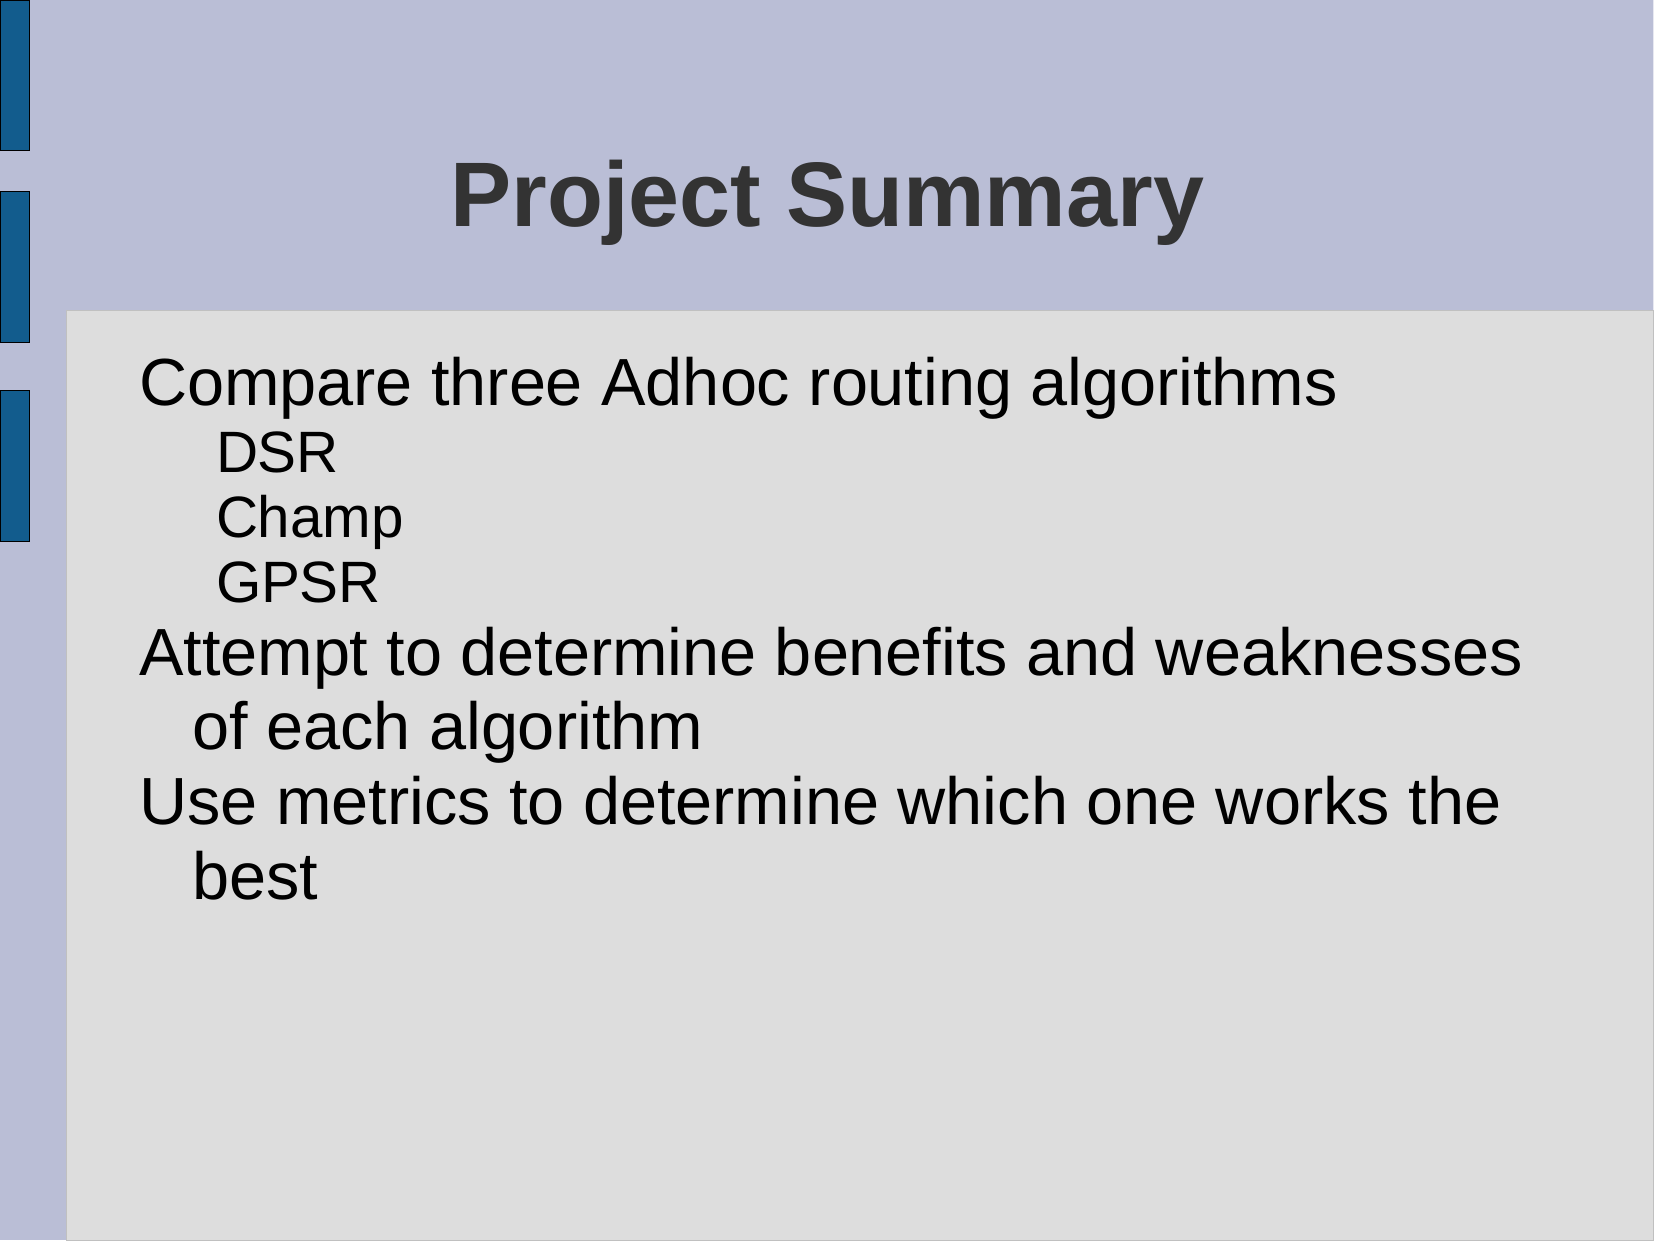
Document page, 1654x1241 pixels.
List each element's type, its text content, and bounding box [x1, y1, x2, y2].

list Compare three Adhoc routing algorithms DSR Champ GPSR Attempt to determine benefits and weaknesses of each algorithm Use metrics to determine which one works the best [121, 344, 1534, 1112]
title Project Summary [121, 98, 1534, 291]
